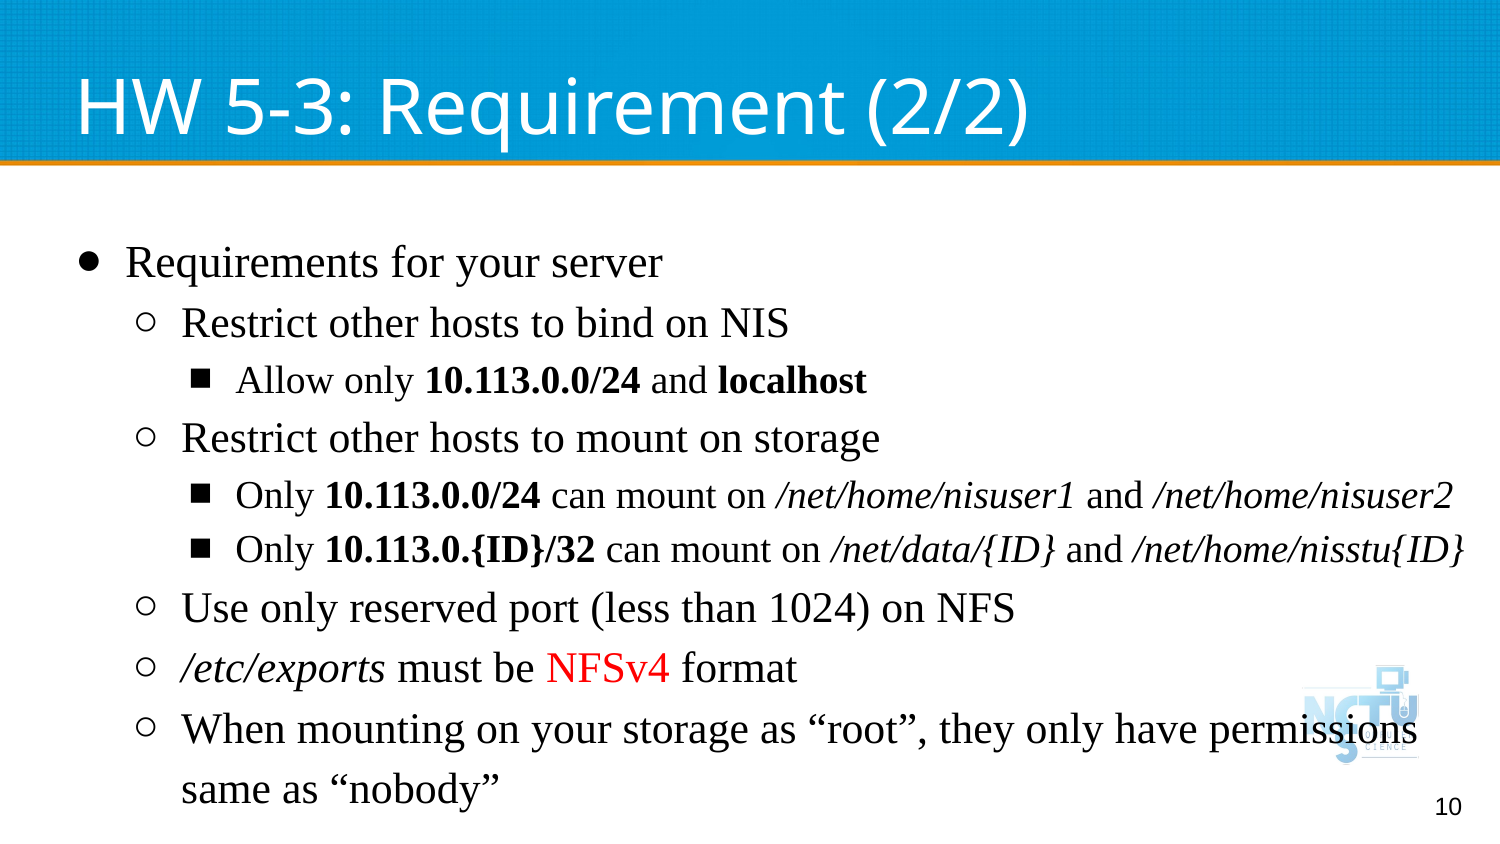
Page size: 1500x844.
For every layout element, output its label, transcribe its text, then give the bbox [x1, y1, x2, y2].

picture [399, 785, 409, 802]
picture [441, 784, 451, 801]
list Requirements for your server Restrict other hosts to bind on NIS Allow only 10.113.0.0/24 and localhost Restrict other hosts to mount on storage Only 10.113.0.0/24 can mount on /net/home/nisuser1 and /net/home/nisuser2 Only 10.113.0.{ID}/32 can mount on /net/data/{ID} and /net/home/nisstu{ID} Use only reserved port (less than 1024) on NFS /etc/exports must be NFSv4 format When mounting on your storage as “root”, they only have permissions same as “nobody” [70, 223, 1494, 780]
picture [0, 160, 1500, 844]
title HW 5-3: Requirement (2/2) [74, 33, 1425, 175]
slide_number <number> [1403, 779, 1494, 844]
